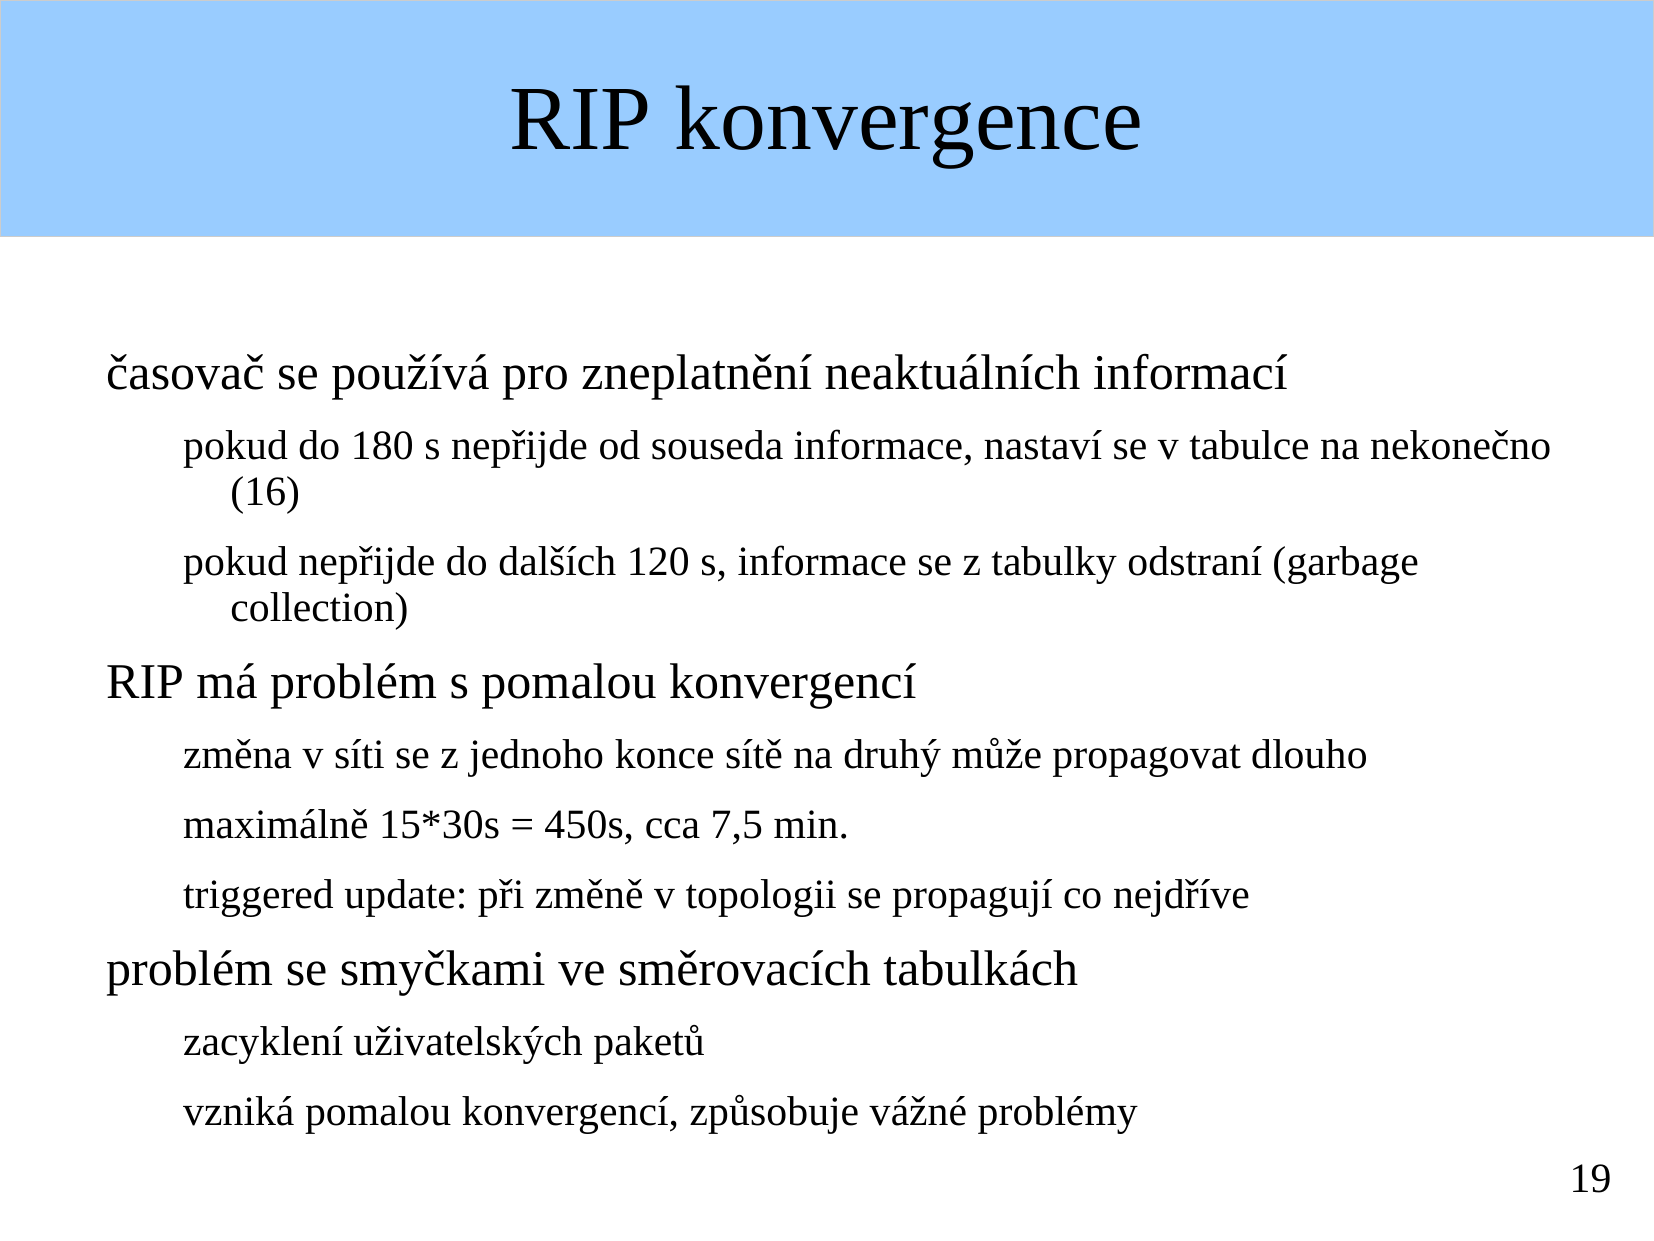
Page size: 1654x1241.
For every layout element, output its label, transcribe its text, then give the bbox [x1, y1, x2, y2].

title RIP konvergence [0, 0, 1654, 237]
list časovač se používá pro zneplatnění neaktuálních informací pokud do 180 s nepřijde od souseda informace, nastaví se v tabulce na nekonečno (16) pokud nepřijde do dalších 120 s, informace se z tabulky odstraní (garbage collection) RIP má problém s pomalou konvergencí změna v síti se z jednoho konce sítě na druhý může propagovat dlouho maximálně 15*30s = 450s, cca 7,5 min. triggered update: při změně v topologii se propagují co nejdříve problém se smyčkami ve směrovacích tabulkách zacyklení uživatelských paketů vzniká pomalou konvergencí, způsobuje vážné problémy [88, 344, 1565, 1172]
